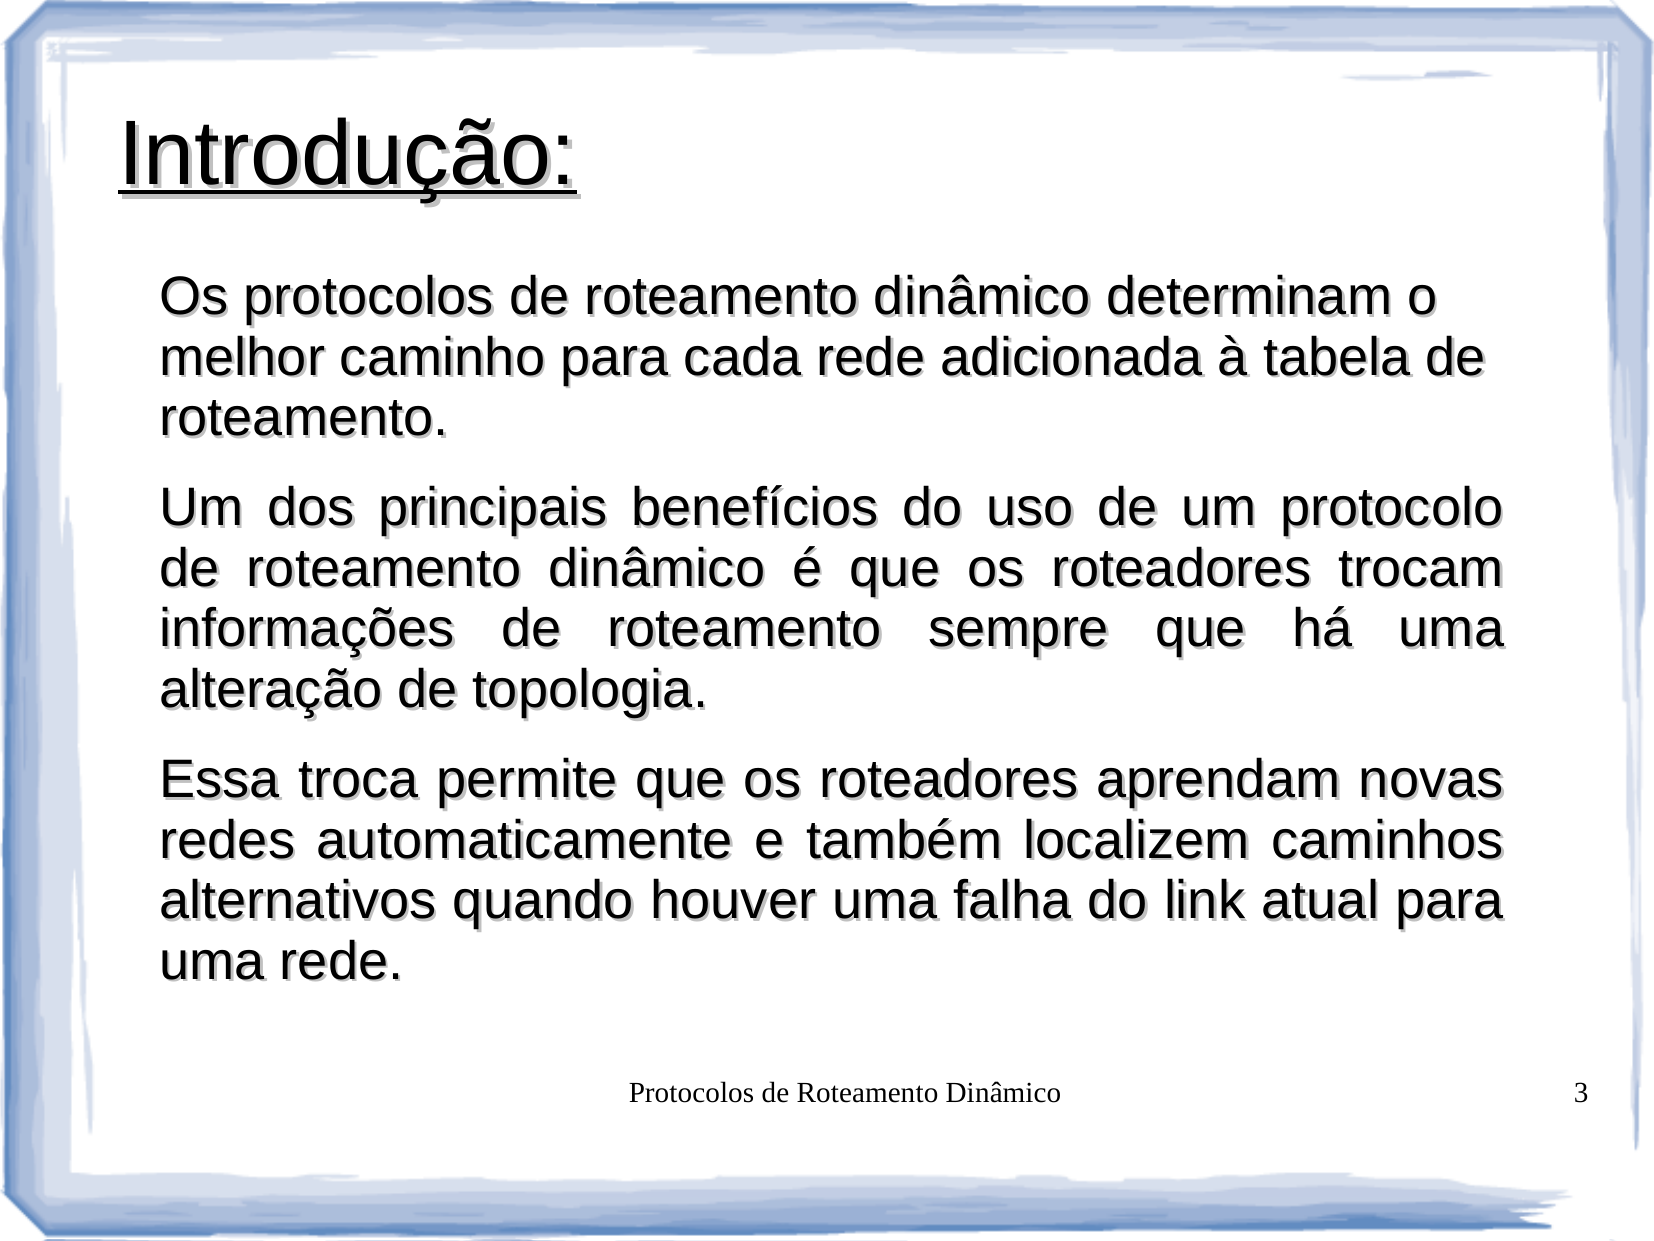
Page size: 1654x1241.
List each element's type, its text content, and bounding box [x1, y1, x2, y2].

picture [0, 0, 1654, 1241]
list Os protocolos de roteamento dinâmico determinam o melhor caminho para cada rede adicionada à tabela de roteamento. Um dos principais benefícios do uso de um protocolo de roteamento dinâmico é que os roteadores trocam informações de roteamento sempre que há uma alteração de topologia. Essa troca permite que os roteadores aprendam novas redes automaticamente e também localizem caminhos alternativos quando houver uma falha do link atual para uma rede. [88, 265, 1506, 1052]
title Introdução: [118, 49, 1571, 257]
